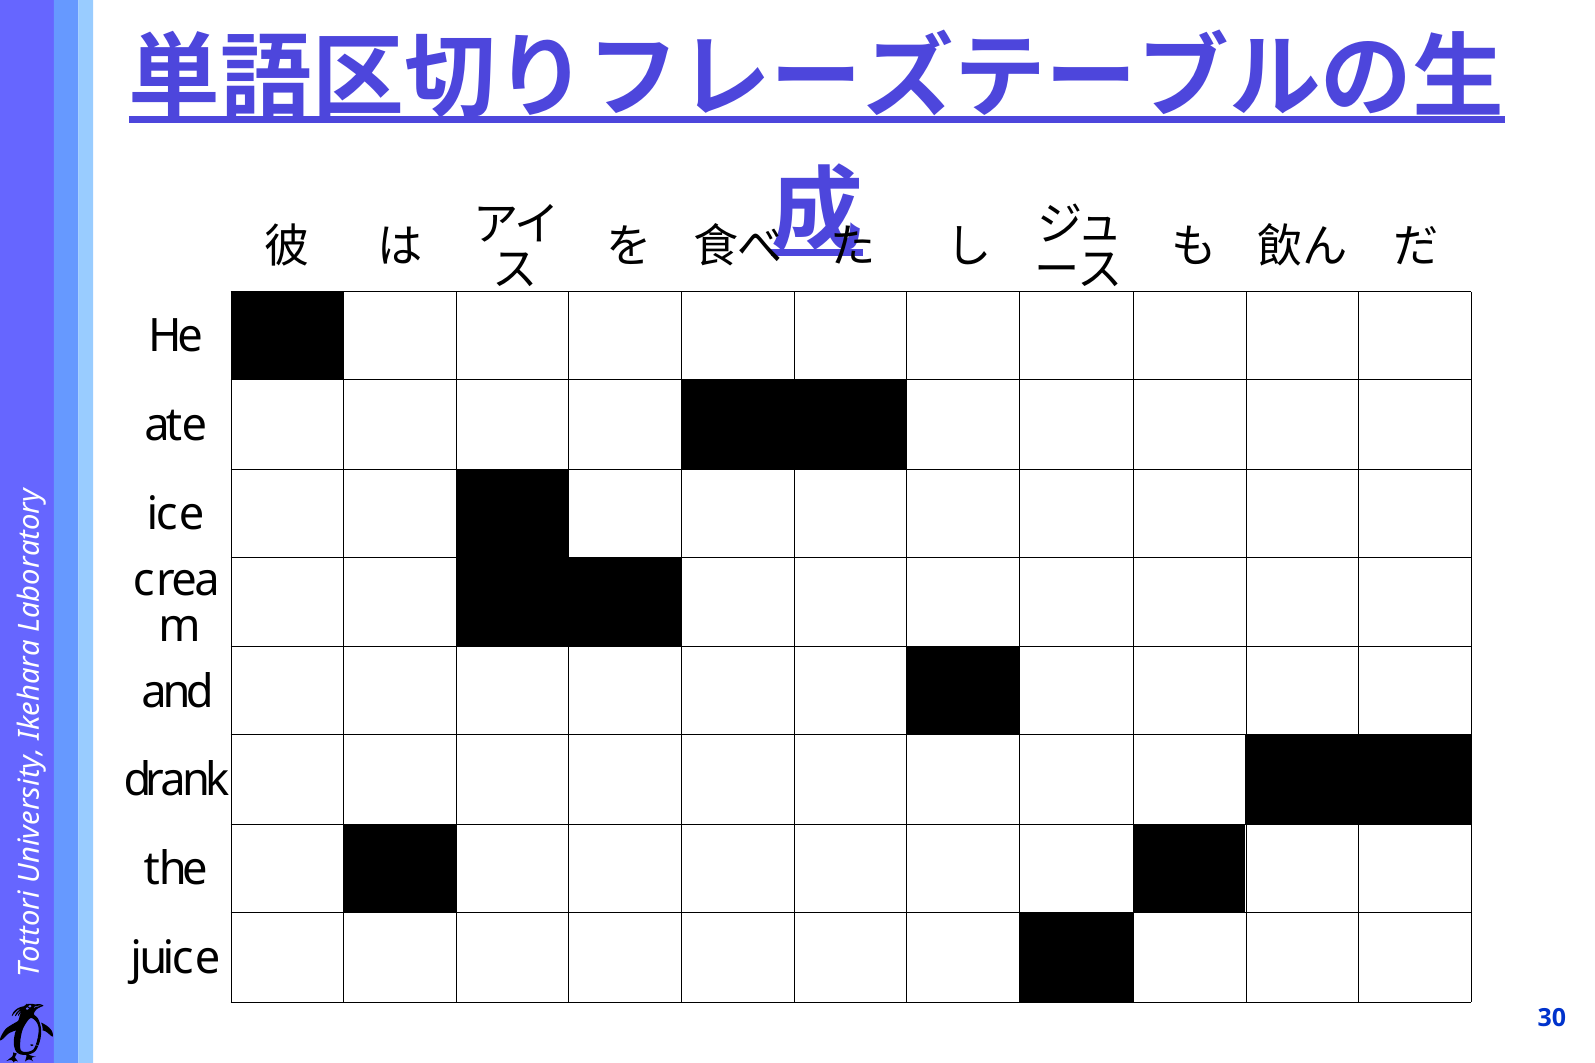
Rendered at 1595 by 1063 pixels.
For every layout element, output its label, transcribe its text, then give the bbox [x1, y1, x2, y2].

chart [118, 202, 1474, 1004]
title 単語区切りフレーズテーブルの生成 [92, 24, 1542, 247]
